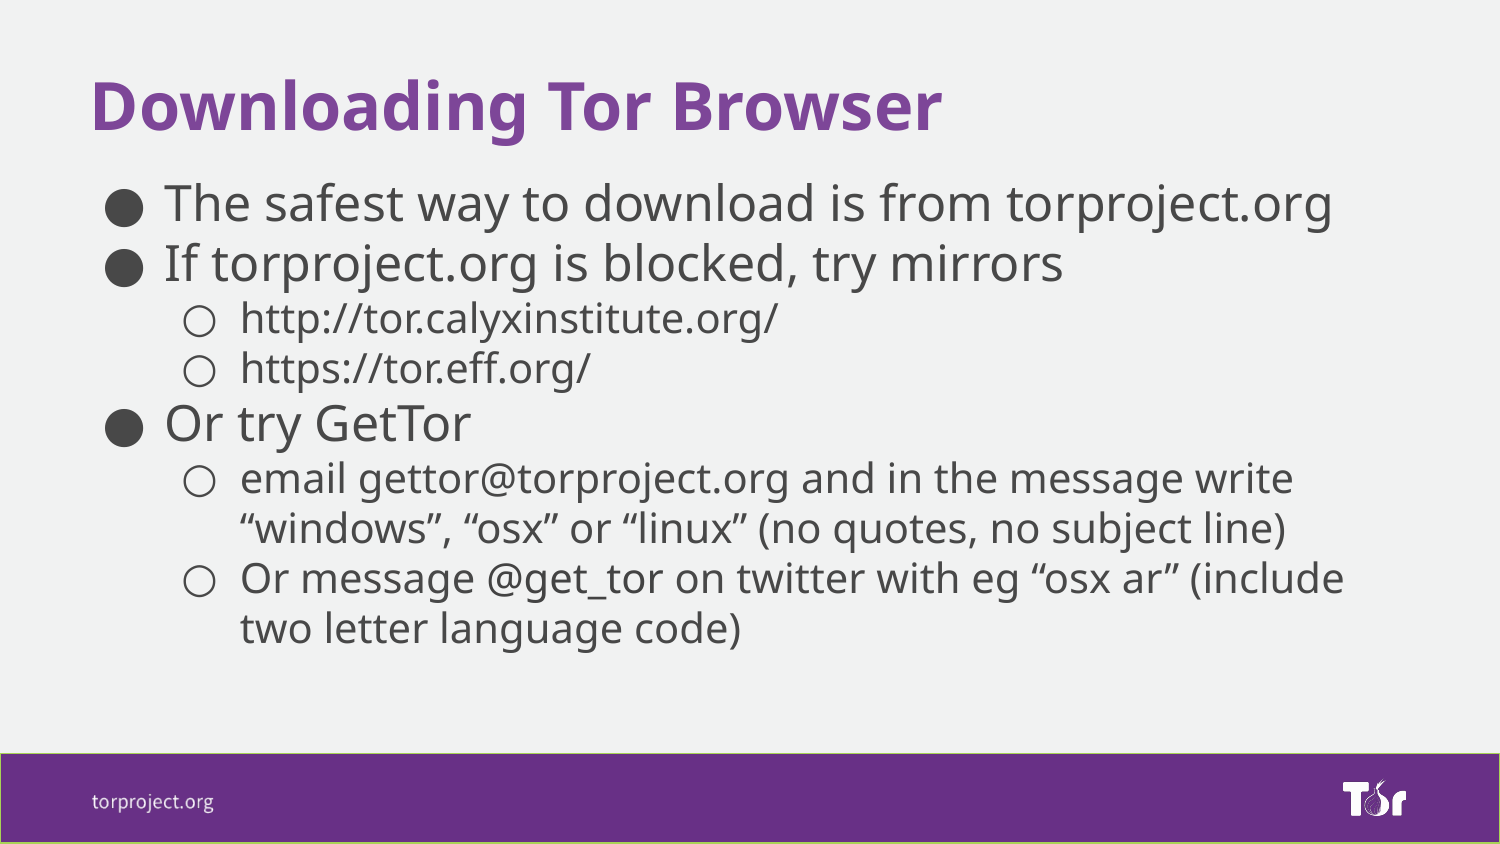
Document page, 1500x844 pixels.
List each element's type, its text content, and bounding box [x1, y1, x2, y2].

text_box Downloading Tor Browser [75, 33, 1425, 164]
picture [1343, 778, 1406, 816]
text_box The safest way to download is from torproject.org If torproject.org is blocked, try mirrors http://tor.calyxinstitute.org/ https://tor.eff.org/ Or try GetTor email gettor@torproject.org and in the message write “windows”, “osx” or “linux” (no quotes, no subject line) Or message @get_tor on twitter with eg “osx ar” (include two letter language code) [75, 164, 1425, 721]
picture [75, 780, 604, 821]
